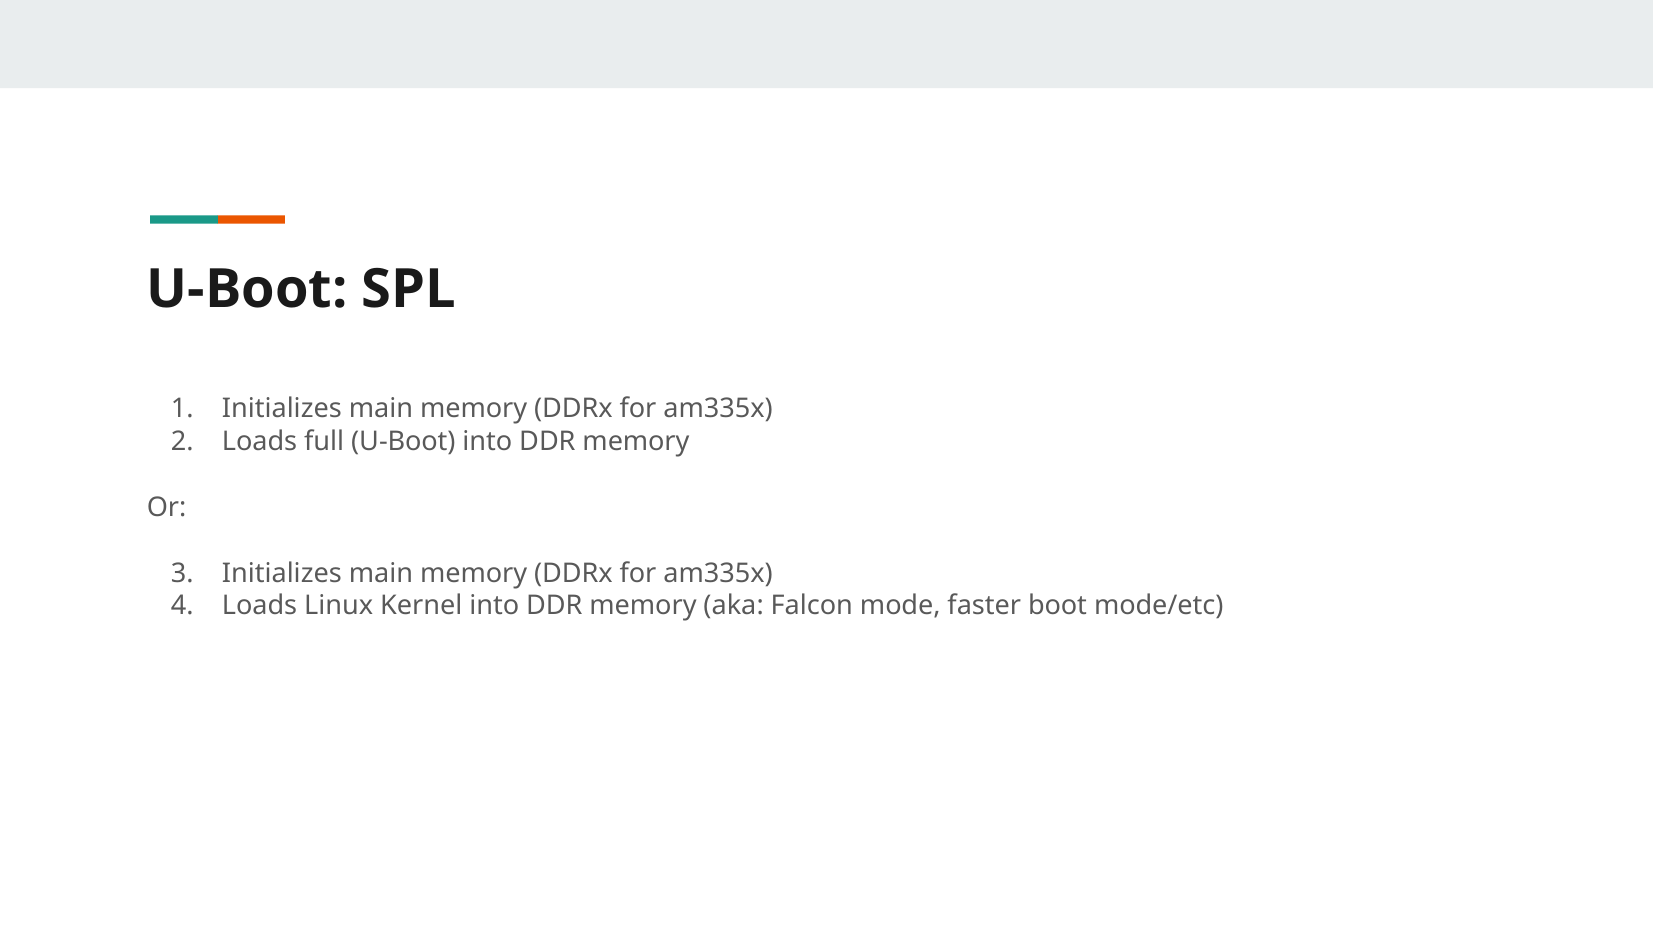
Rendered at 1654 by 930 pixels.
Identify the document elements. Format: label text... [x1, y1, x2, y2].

list Initializes main memory (DDRx for am335x) Loads full (U-Boot) into DDR memory Or: Initializes main memory (DDRx for am335x) Loads Linux Kernel into DDR memory (aka: Falcon mode, faster boot mode/etc) [131, 375, 1522, 785]
title U-Boot: SPL [131, 238, 1522, 336]
